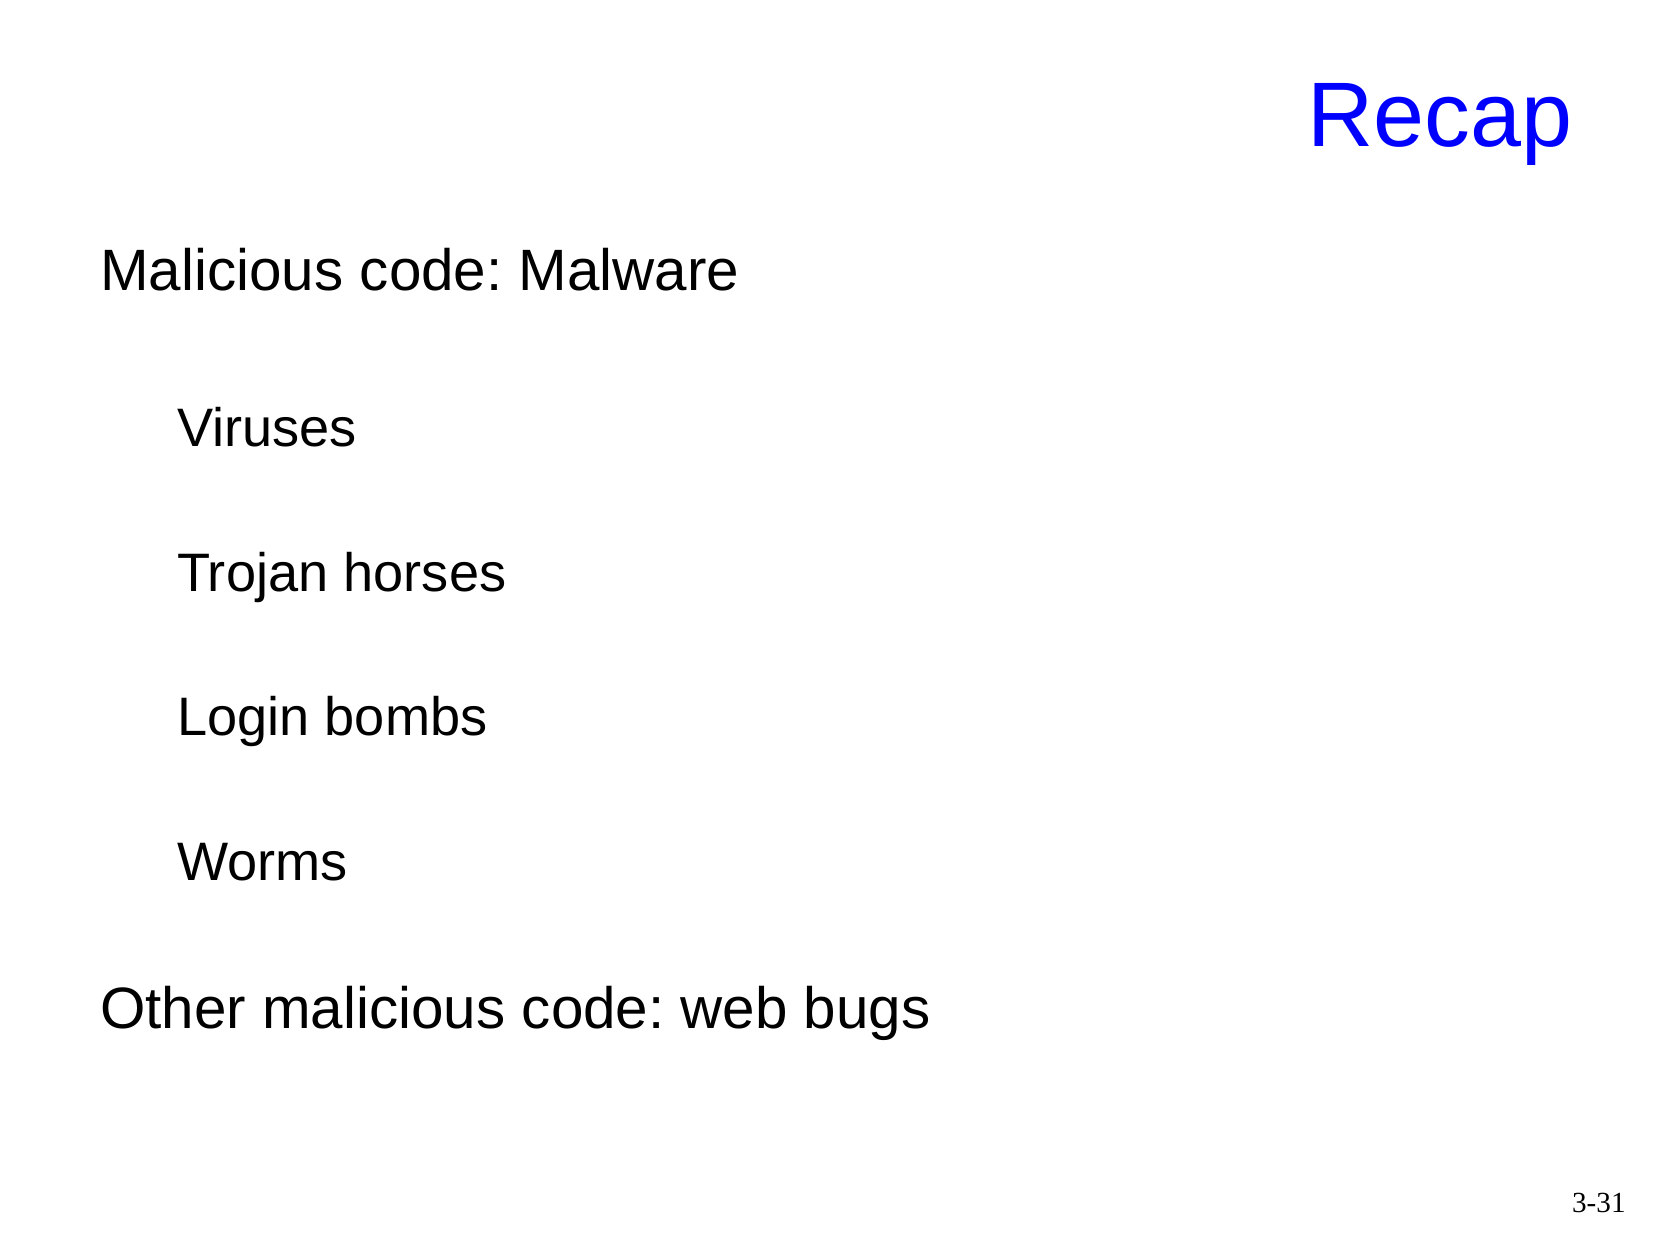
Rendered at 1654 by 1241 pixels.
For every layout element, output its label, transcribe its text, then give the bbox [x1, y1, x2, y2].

list Malicious code: Malware Viruses Trojan horses Login bombs Worms Other malicious code: web bugs [82, 237, 1571, 1156]
title Recap [84, 18, 1573, 211]
